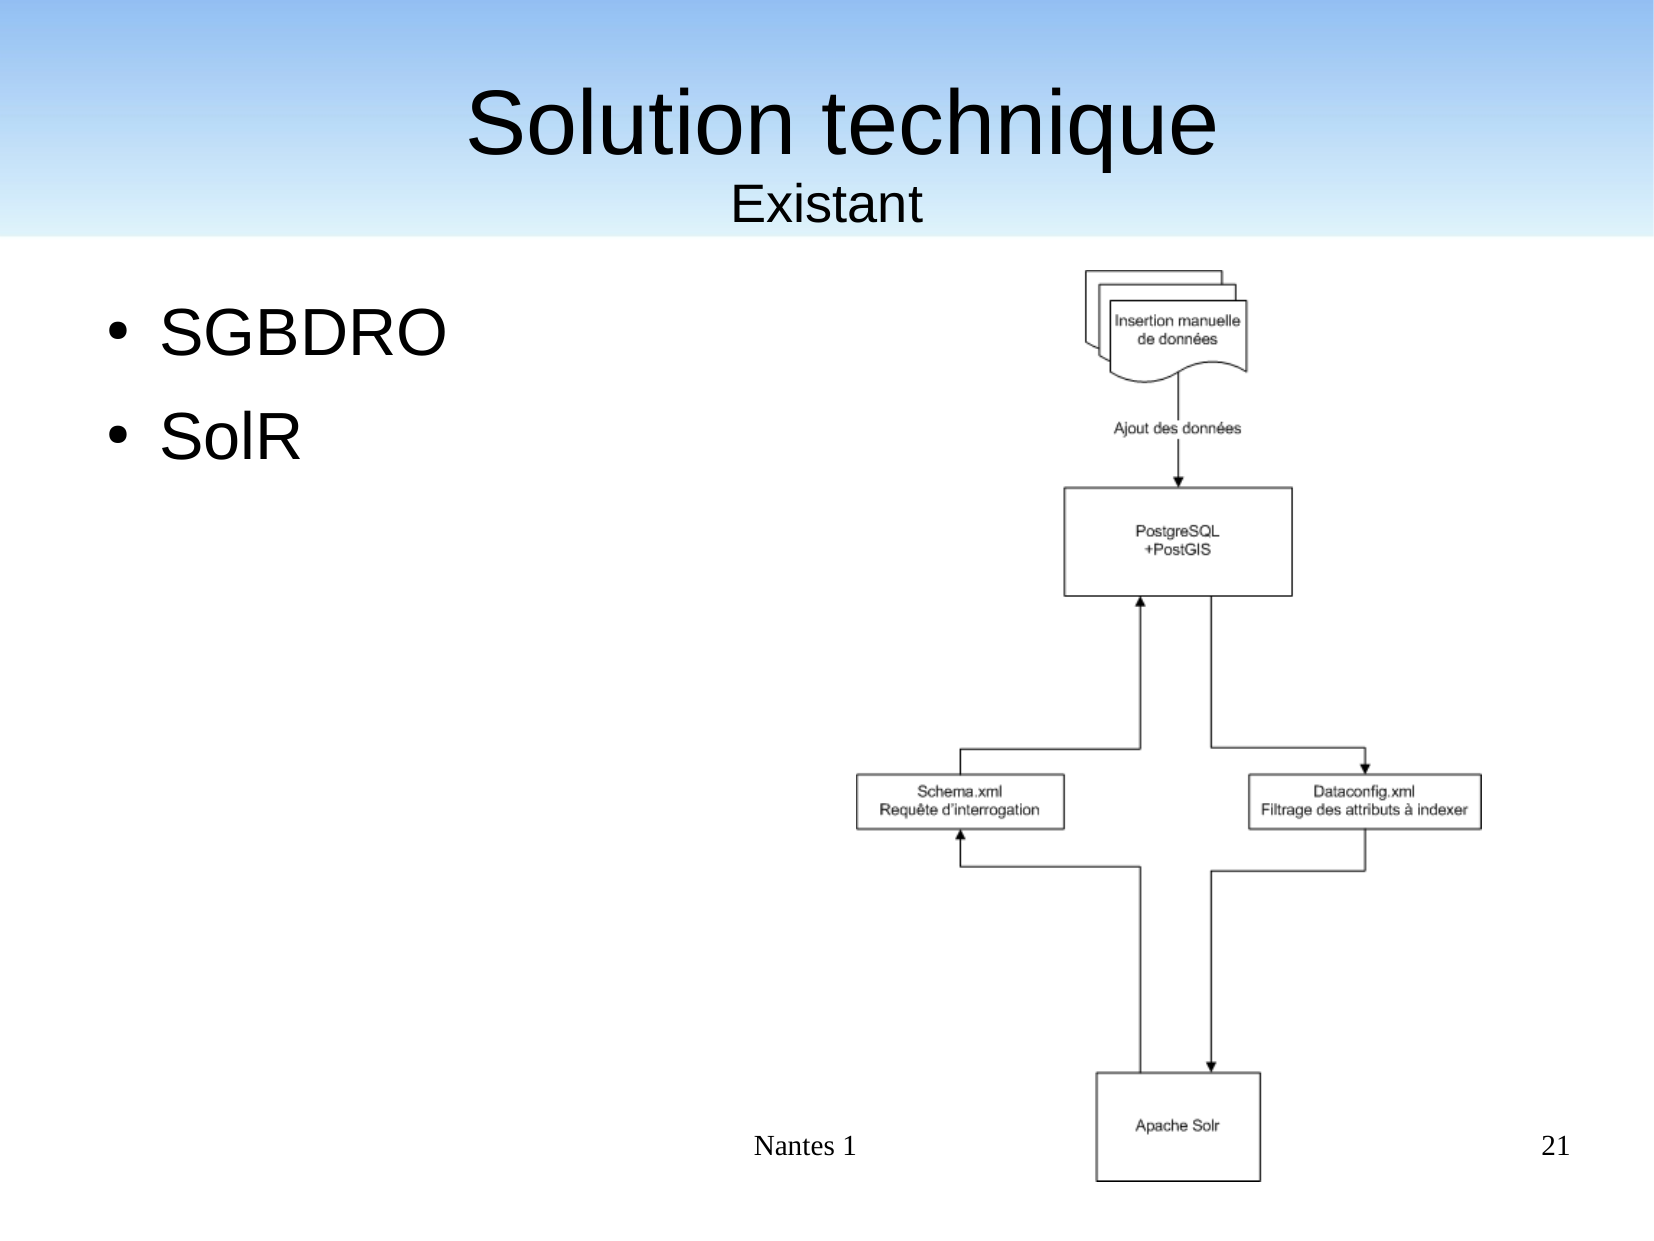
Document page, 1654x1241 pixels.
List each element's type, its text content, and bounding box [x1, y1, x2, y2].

title Solution technique Existant [82, 49, 1571, 257]
list SGBDRO SolR [88, 295, 815, 1099]
picture [0, 0, 1654, 1241]
